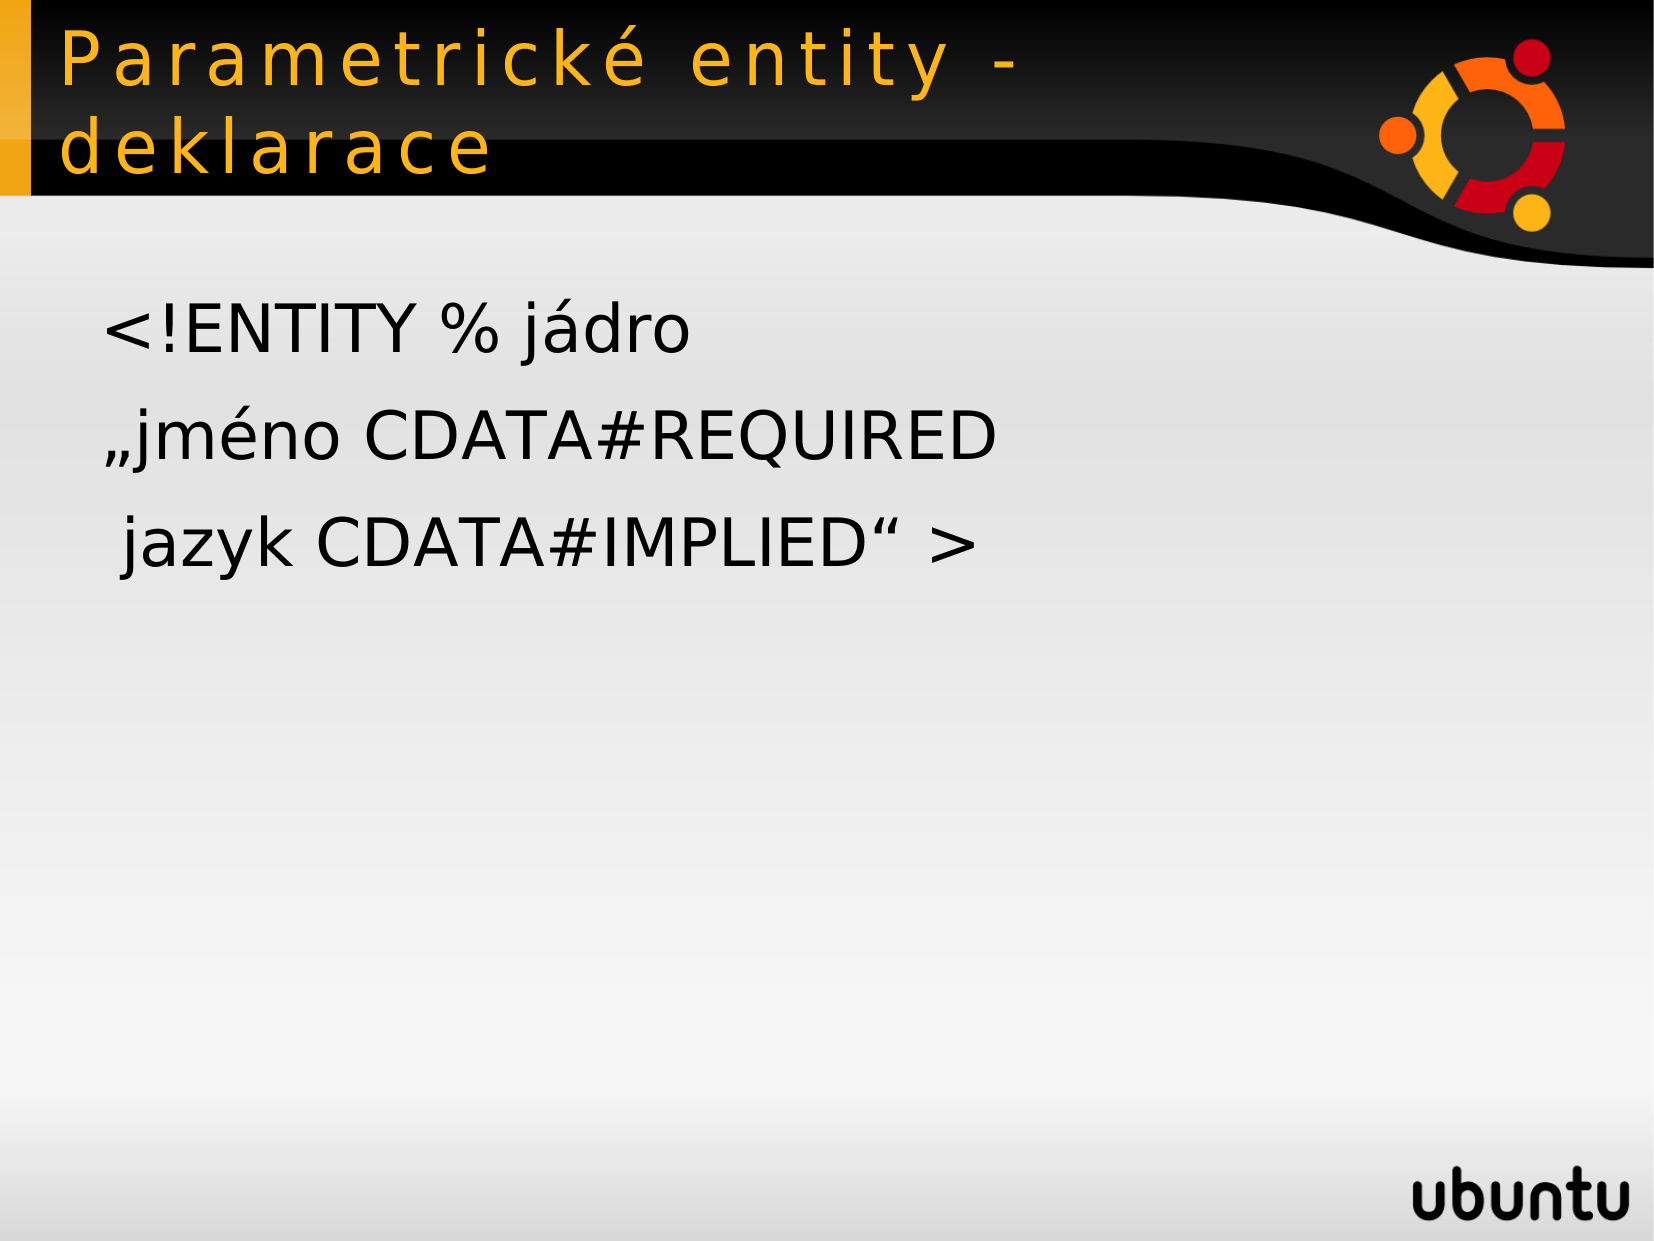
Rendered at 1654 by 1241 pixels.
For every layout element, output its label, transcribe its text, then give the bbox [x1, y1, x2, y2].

picture [0, 0, 1654, 1241]
list <!ENTITY % jádro „jméno CDATA#REQUIRED jazyk CDATA#IMPLIED“ > [82, 290, 1571, 1109]
title Parametrické entity - deklarace [59, 16, 1270, 191]
